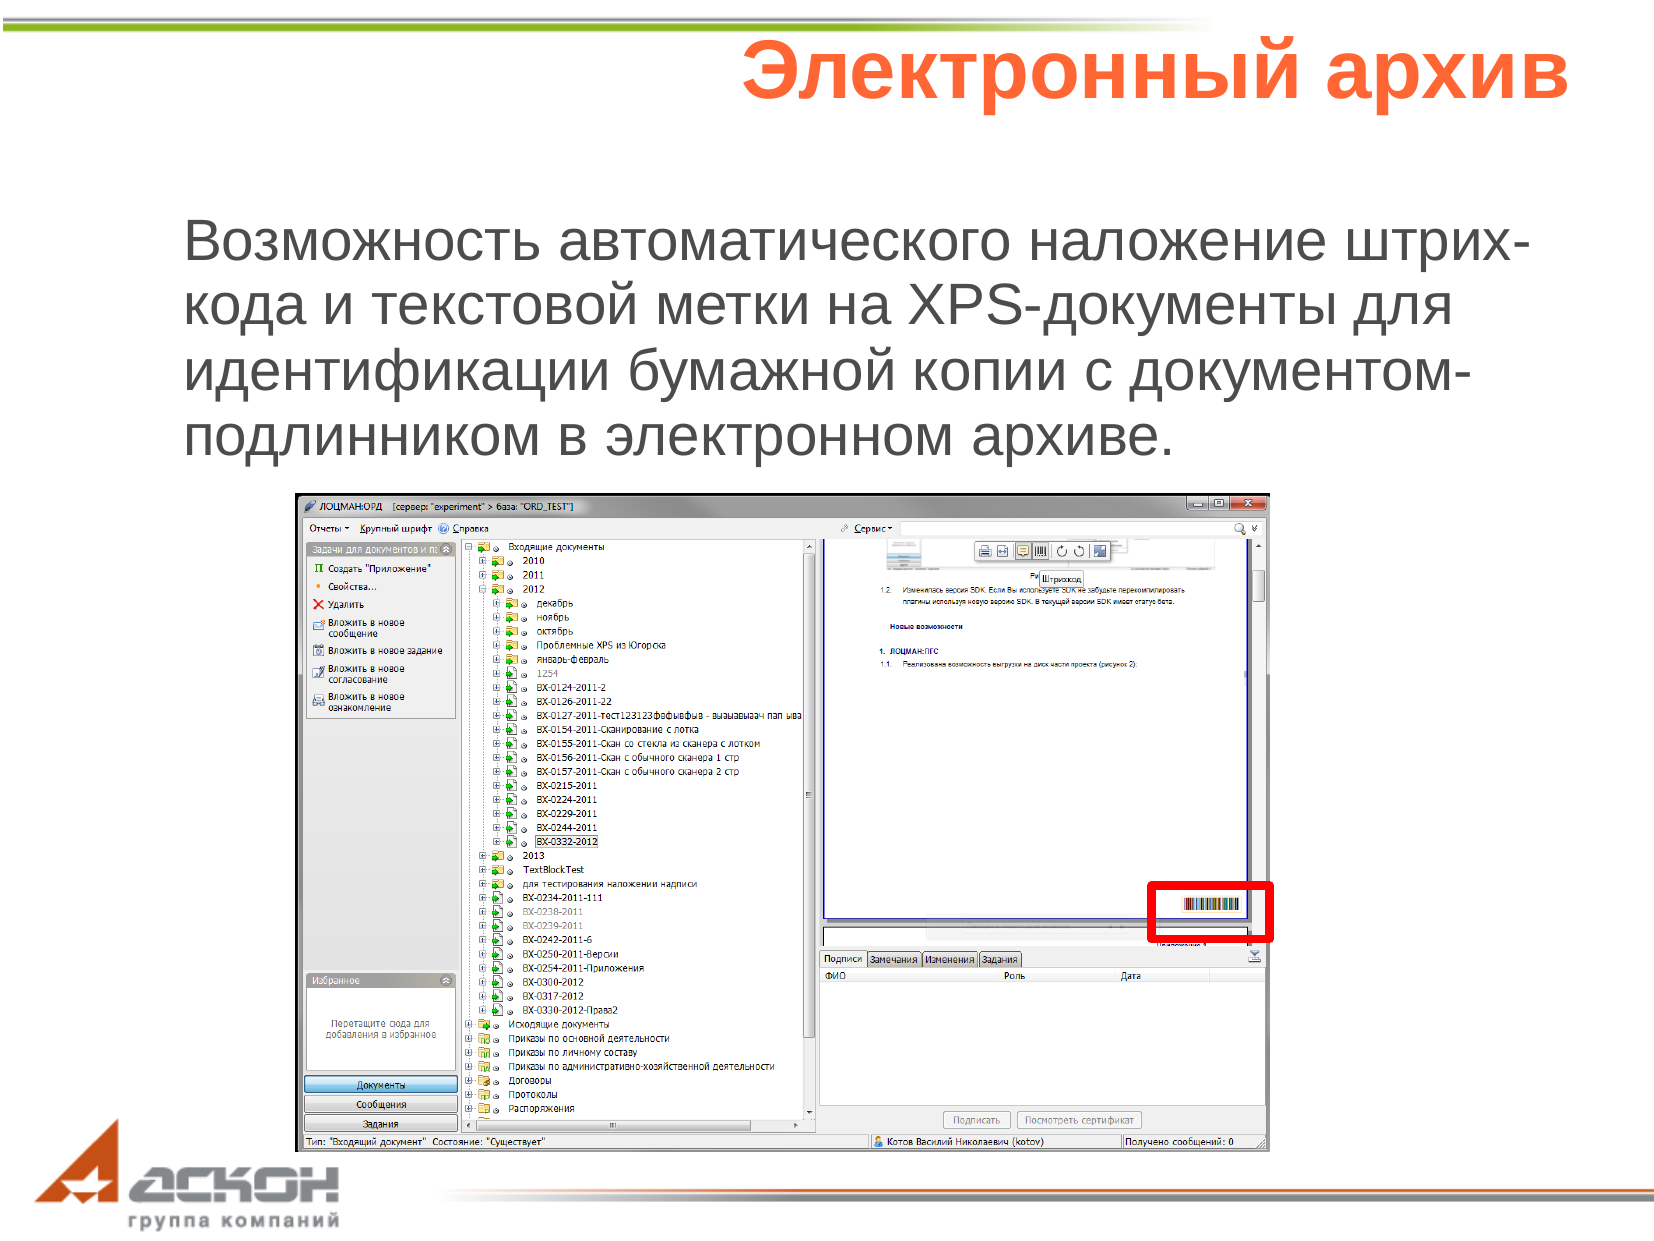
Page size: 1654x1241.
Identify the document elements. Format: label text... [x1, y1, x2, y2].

title Электронный архив [82, 0, 1572, 140]
picture [3, 0, 1654, 1241]
list Возможность автоматического наложение штрих-кода и текстовой метки на XPS-документы для идентификации бумажной копии с документом-подлинником в электронном архиве. [112, 207, 1565, 562]
